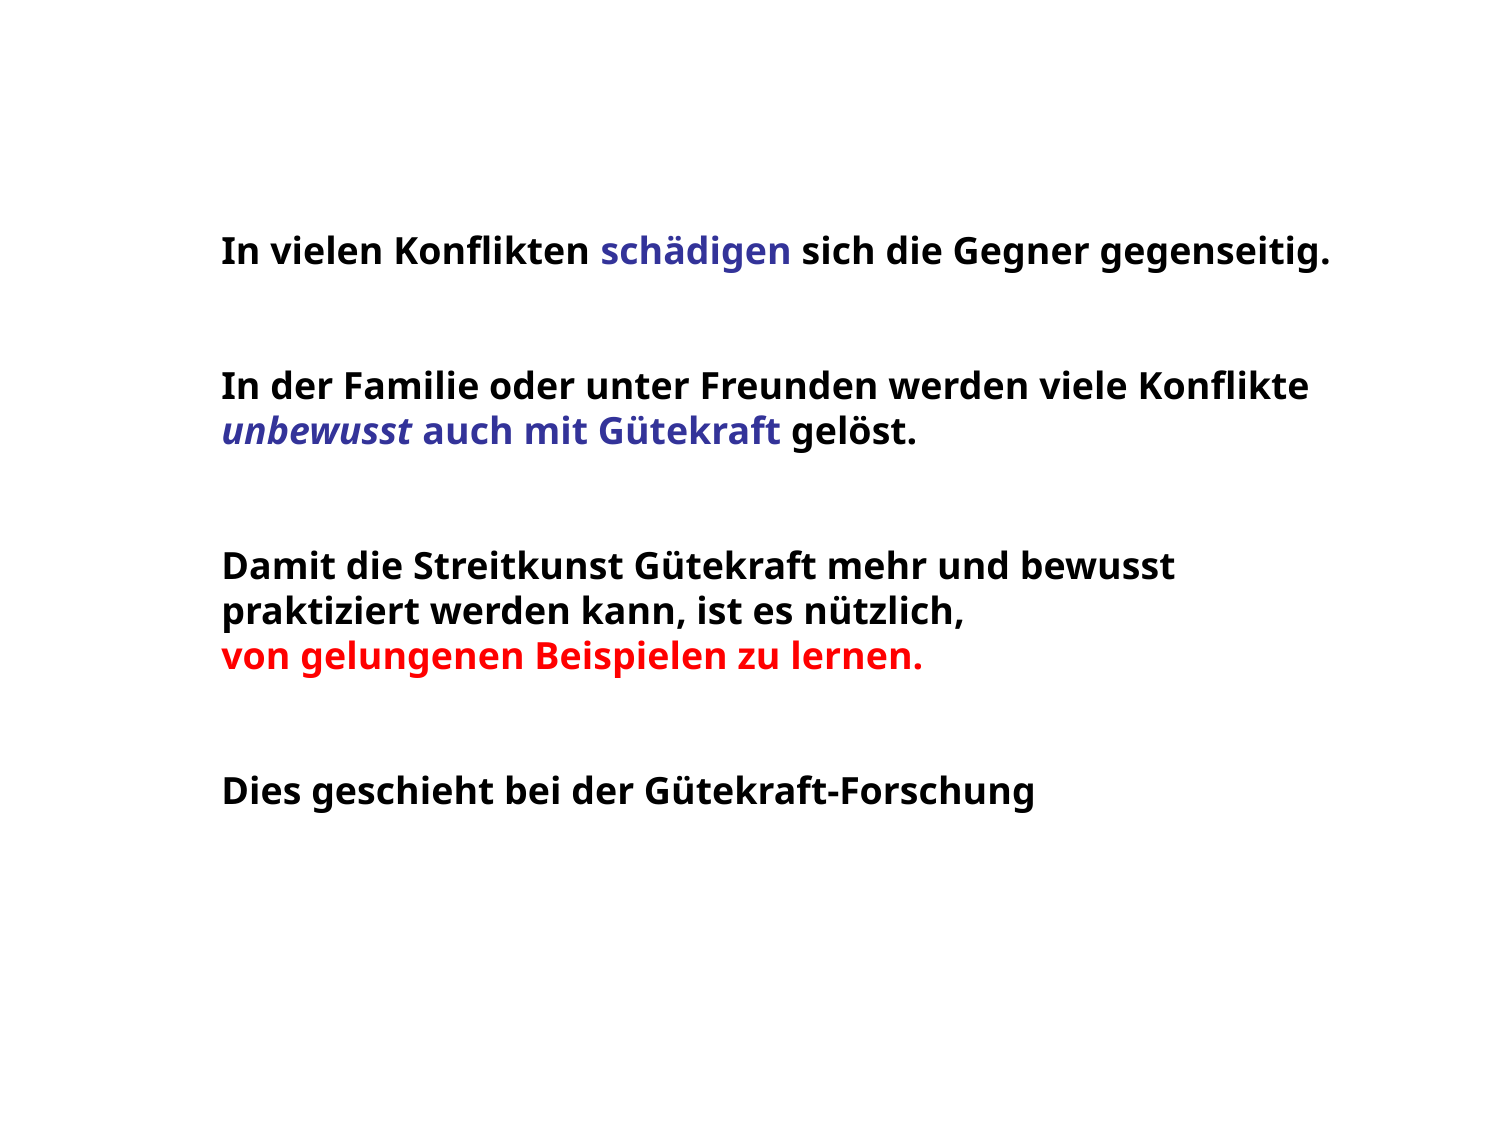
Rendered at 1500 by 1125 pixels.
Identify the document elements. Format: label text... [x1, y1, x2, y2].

text_box In vielen Konflikten schädigen sich die Gegner gegenseitig. In der Familie oder unter Freunden werden viele Konflikte unbewusst auch mit Gütekraft gelöst. Damit die Streitkunst Gütekraft mehr und bewusst praktiziert werden kann, ist es nützlich, von gelungenen Beispielen zu lernen. Dies geschieht bei der Gütekraft-Forschung [207, 220, 1364, 865]
